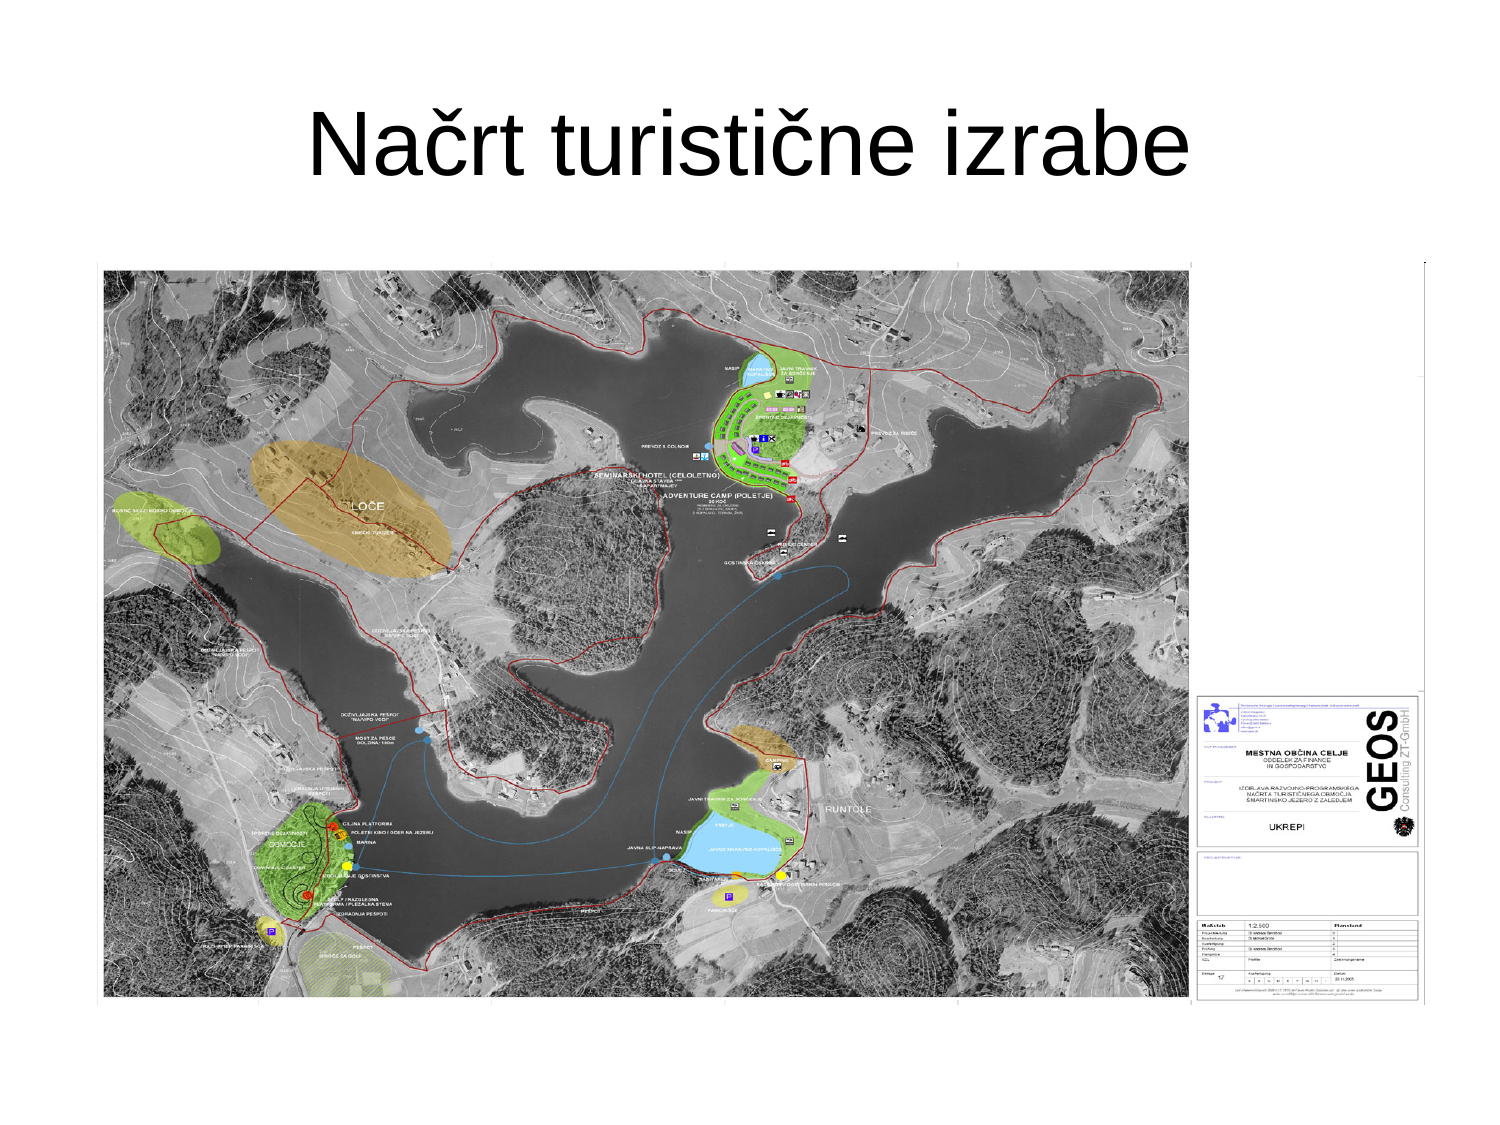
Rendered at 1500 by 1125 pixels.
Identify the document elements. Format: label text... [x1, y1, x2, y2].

picture [75, 262, 1426, 1005]
title Načrt turistične izrabe [75, 45, 1426, 233]
